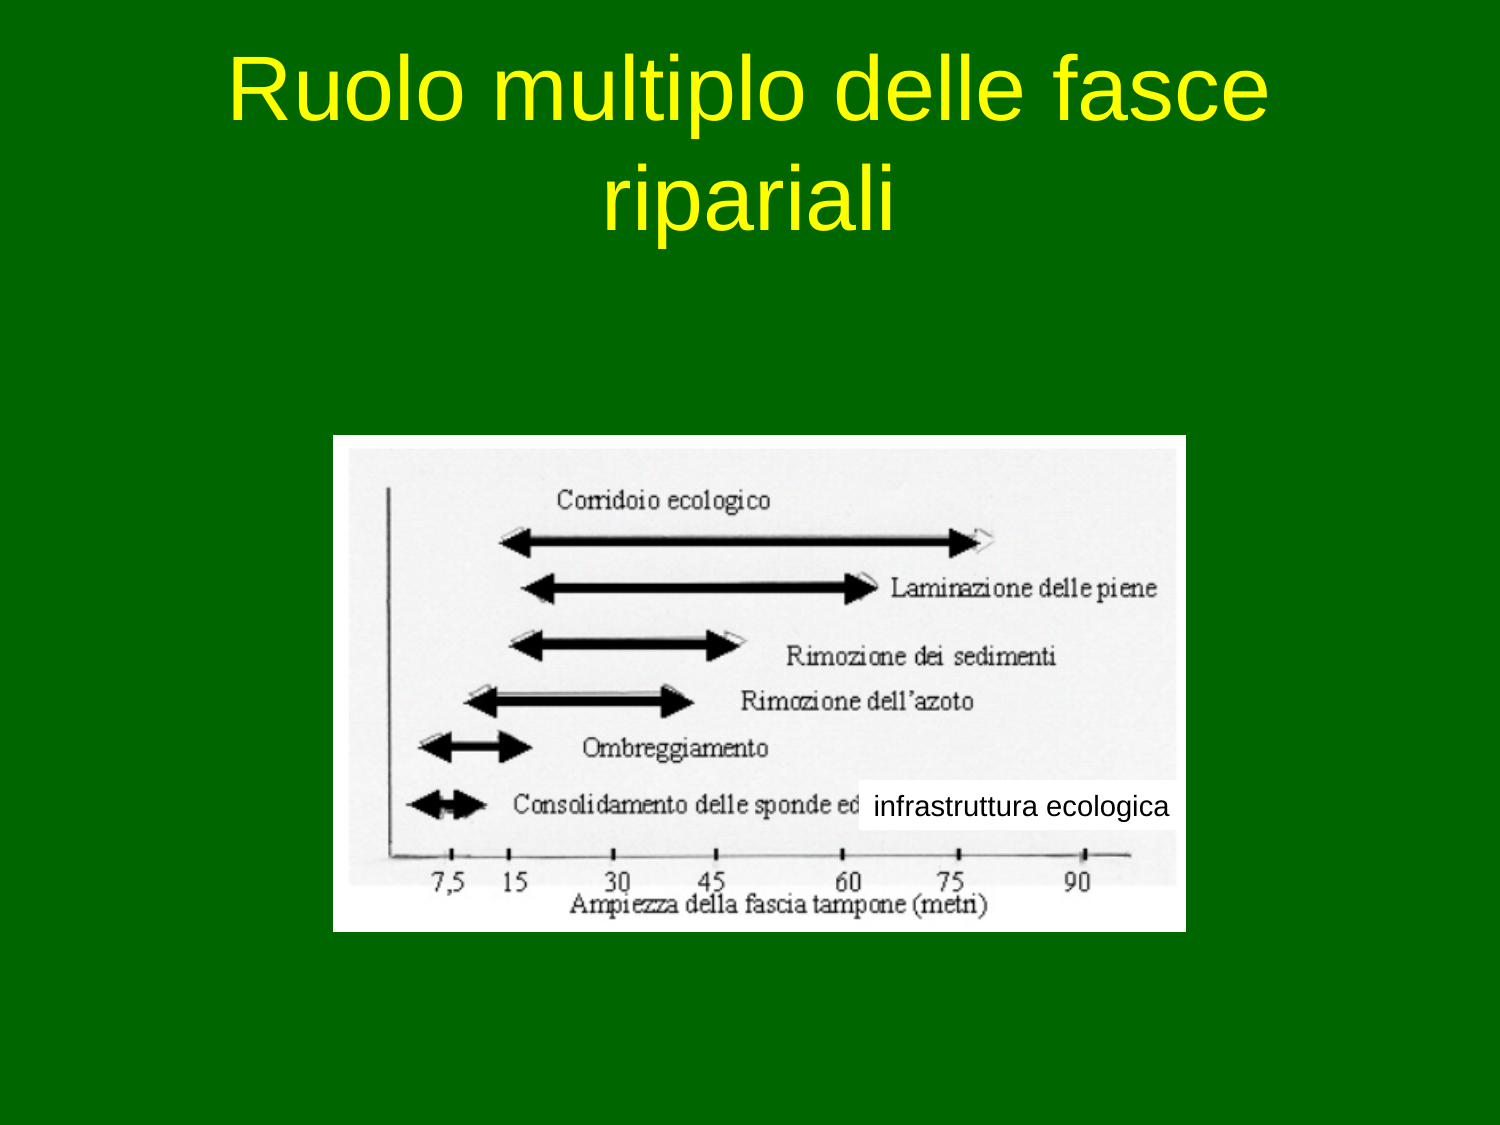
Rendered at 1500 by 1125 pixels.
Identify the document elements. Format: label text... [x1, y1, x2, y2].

title Ruolo multiplo delle fasce ripariali [75, 21, 1425, 257]
picture [333, 435, 1186, 932]
text_box infrastruttura ecologica [858, 780, 1186, 830]
